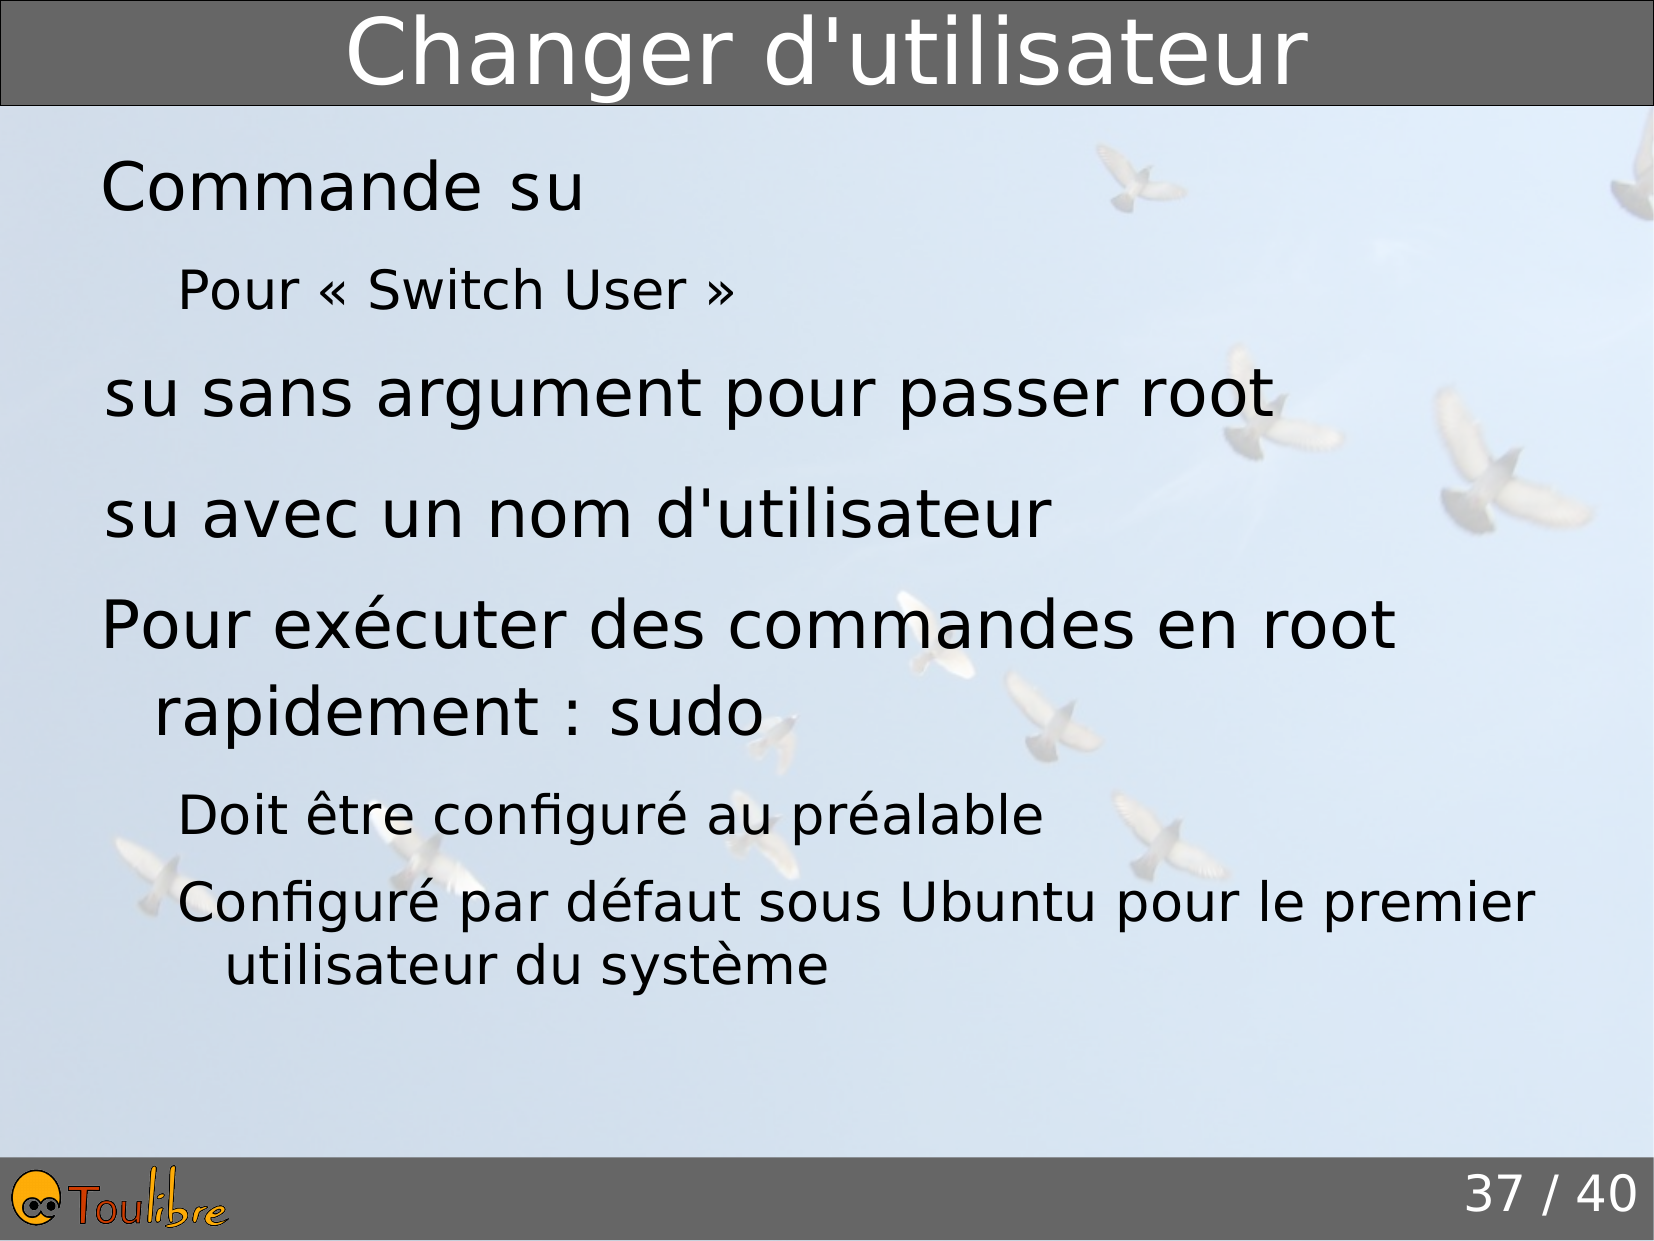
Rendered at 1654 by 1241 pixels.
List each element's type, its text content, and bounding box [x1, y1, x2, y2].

title Changer d'utilisateur [0, 0, 1654, 107]
list Commande su Pour « Switch User » su sans argument pour passer root su avec un nom d'utilisateur Pour exécuter des commandes en root rapidement : sudo Doit être configuré au préalable Configuré par défaut sous Ubuntu pour le premier utilisateur du système [82, 138, 1571, 1094]
picture [11, 1165, 229, 1228]
